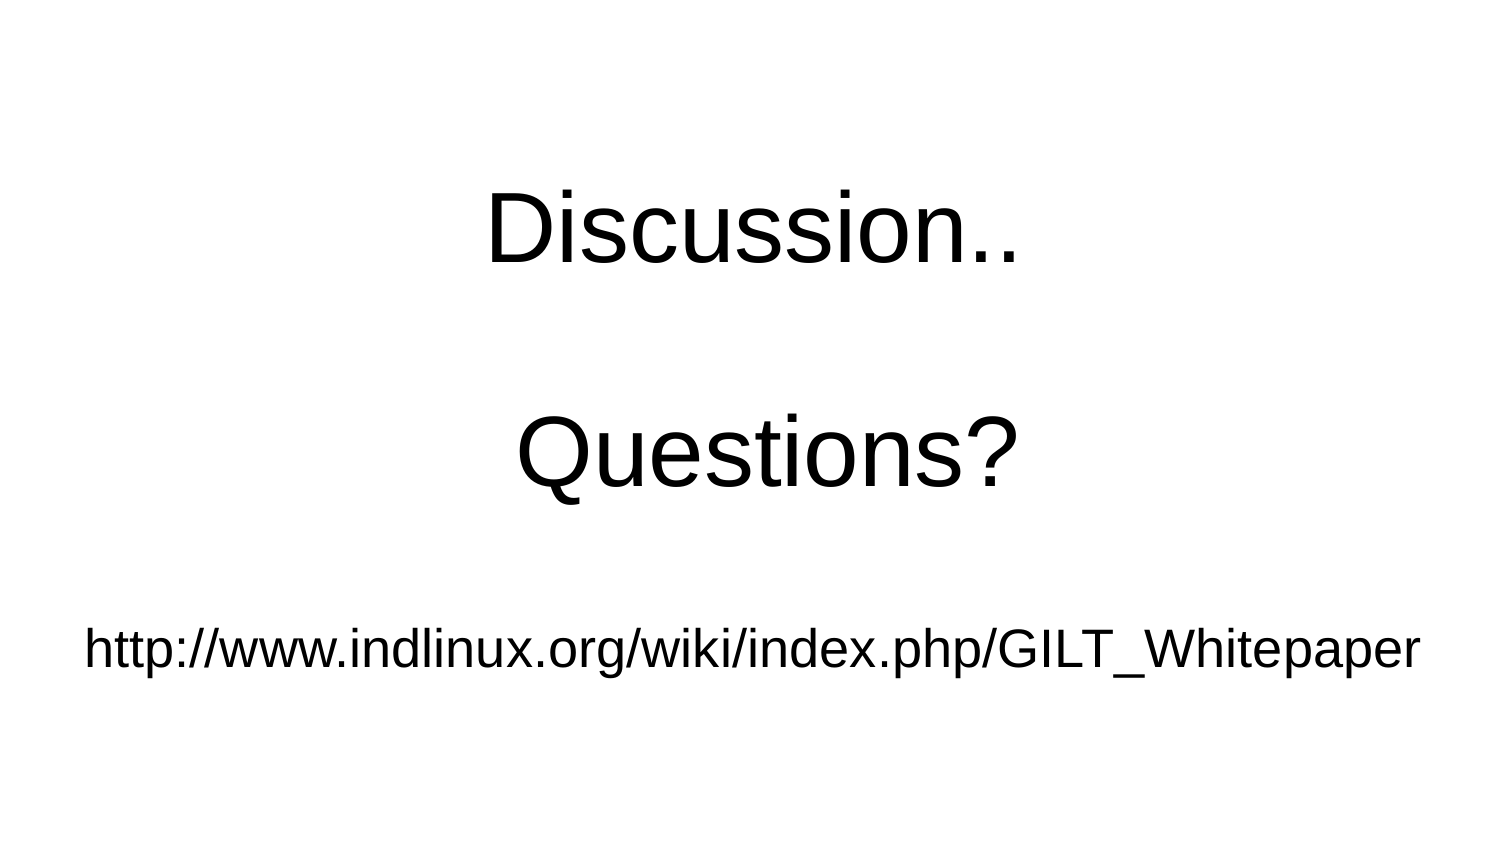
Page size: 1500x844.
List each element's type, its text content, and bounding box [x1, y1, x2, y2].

title Discussion.. Questions? http://www.indlinux.org/wiki/index.php/GILT_Whitepaper [79, 171, 1430, 680]
